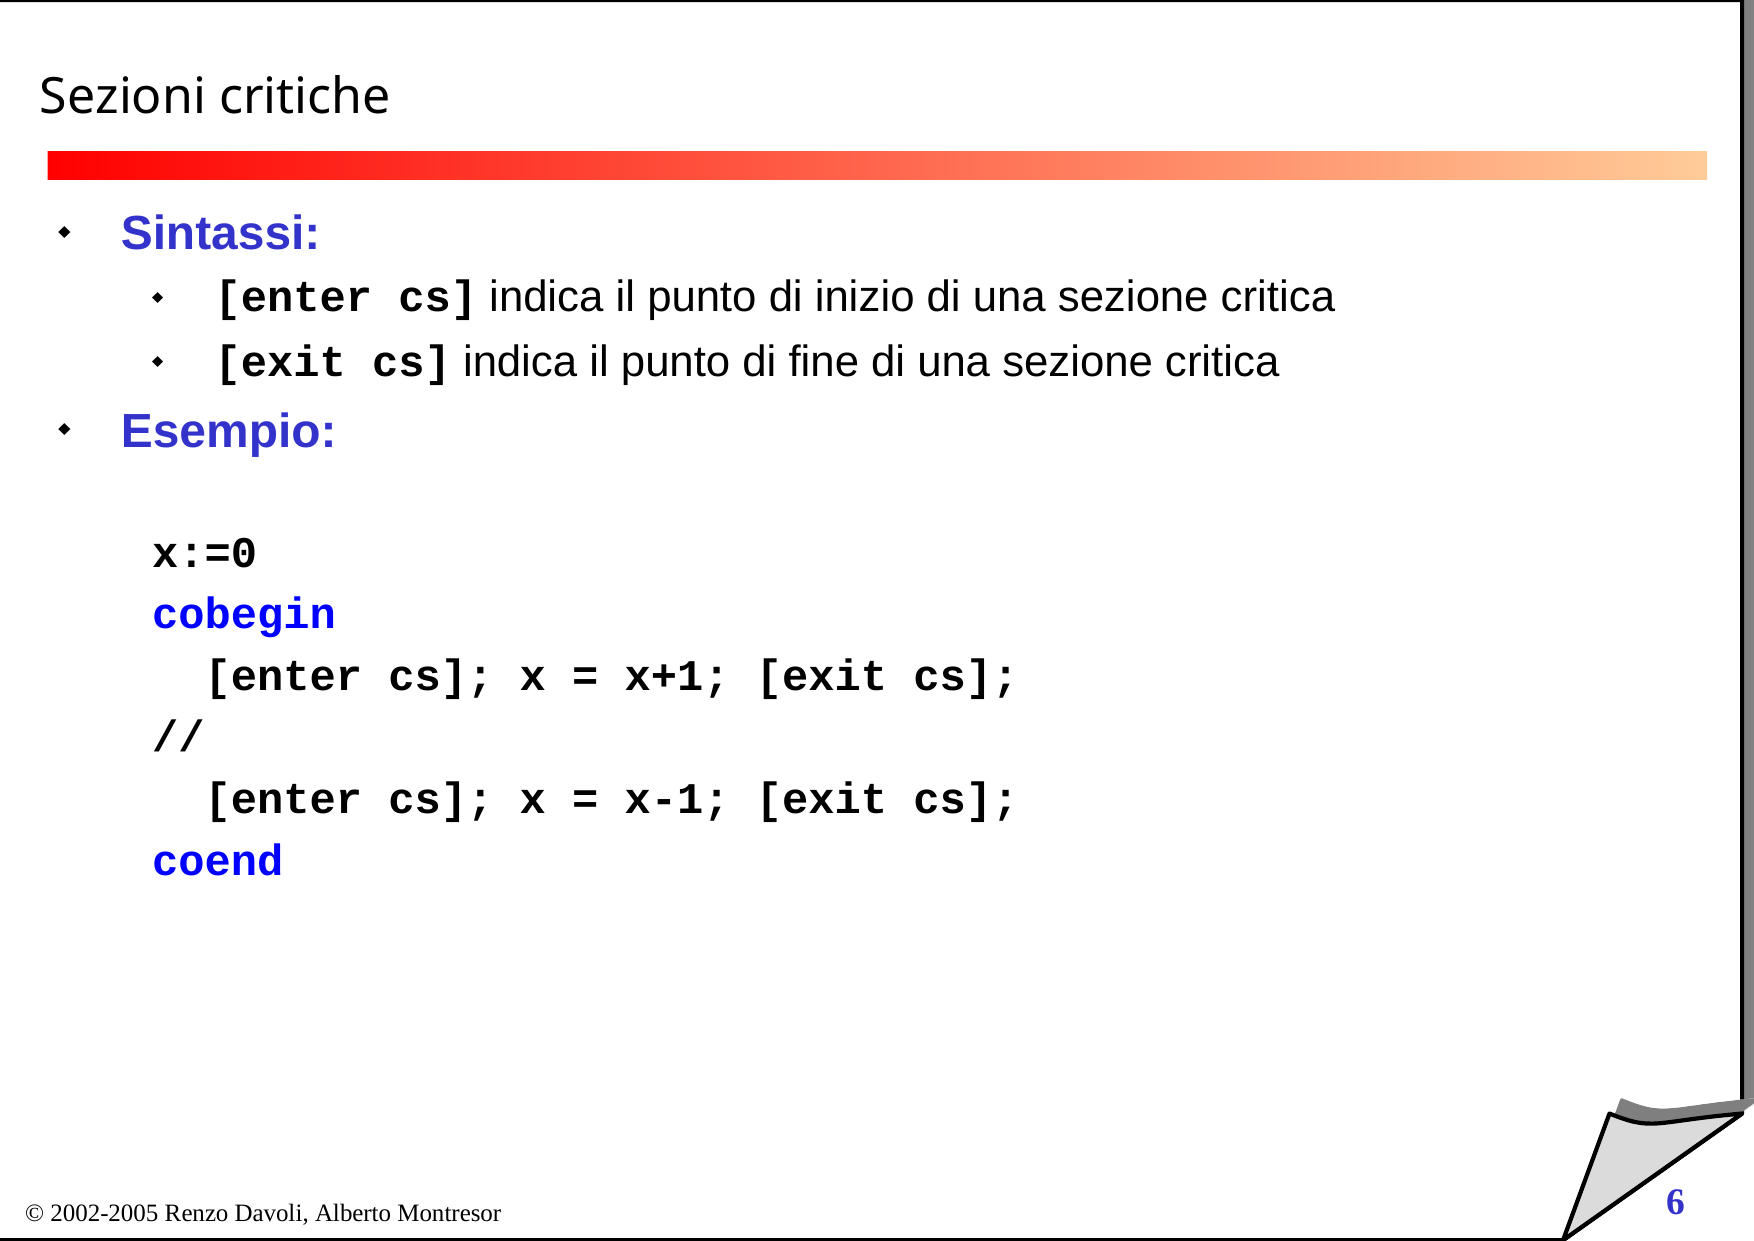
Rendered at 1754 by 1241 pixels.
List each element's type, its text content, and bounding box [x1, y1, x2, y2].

list Sintassi: [enter cs] indica il punto di inizio di una sezione critica [exit cs] indica il punto di fine di una sezione critica Esempio: x:=0 cobegin [enter cs]; x = x+1; [exit cs]; // [enter cs]; x = x-1; [exit cs]; coend [58, 206, 1696, 896]
title Sezioni critiche [39, 49, 1713, 144]
